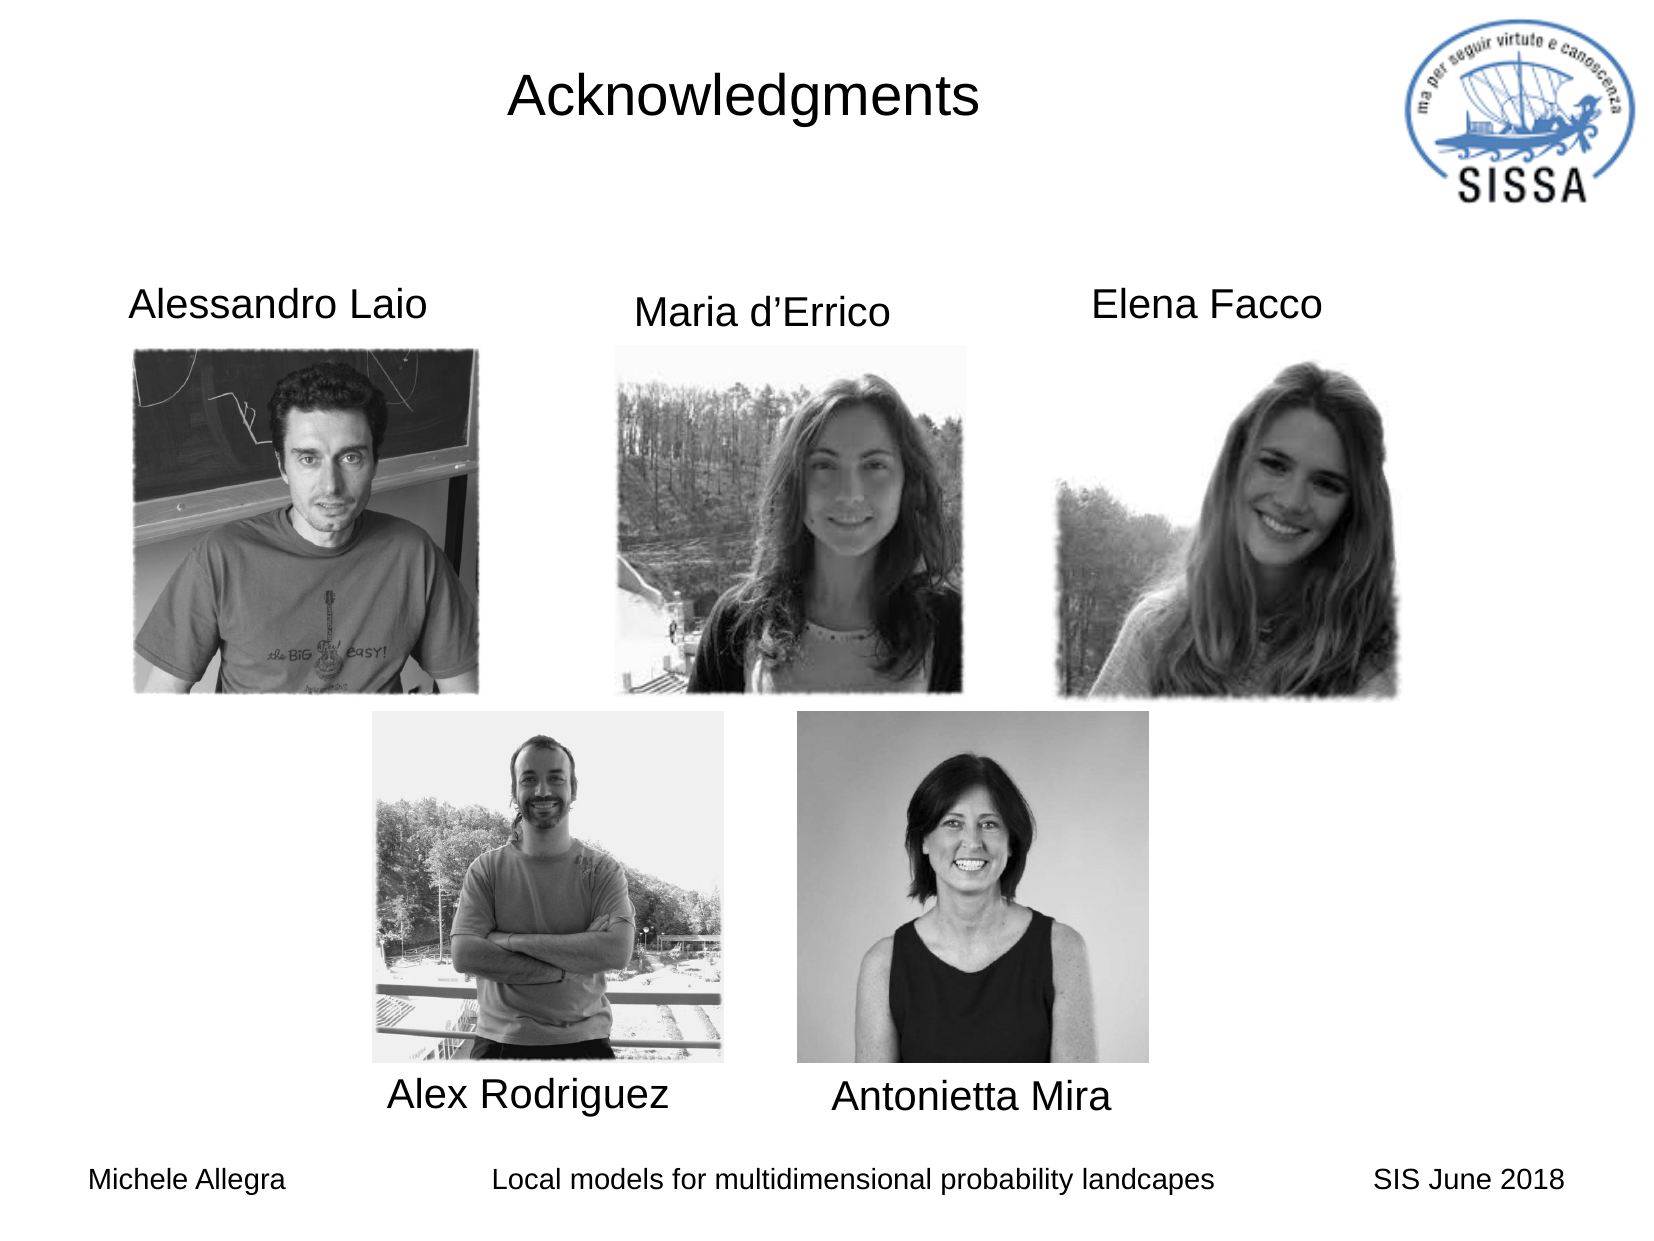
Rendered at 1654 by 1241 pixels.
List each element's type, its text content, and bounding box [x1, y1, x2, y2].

picture [1051, 351, 1403, 703]
title Michele Allegra Local models for multidimensional probability landcapes SIS June 2018 [82, 1141, 1571, 1217]
picture [614, 345, 966, 697]
text_box Elena Facco [1076, 273, 1414, 336]
picture [1391, 16, 1652, 207]
text_box Alex Rodriguez [372, 1062, 710, 1125]
text_box Maria d’Errico [618, 281, 957, 343]
subtitle [82, 198, 1571, 1111]
text_box Antonietta Mira [816, 1065, 1155, 1127]
text_box Alessandro Laio [113, 273, 452, 336]
picture [797, 711, 1149, 1063]
title Acknowledgments [118, 44, 1371, 147]
picture [372, 711, 724, 1063]
picture [129, 345, 482, 697]
